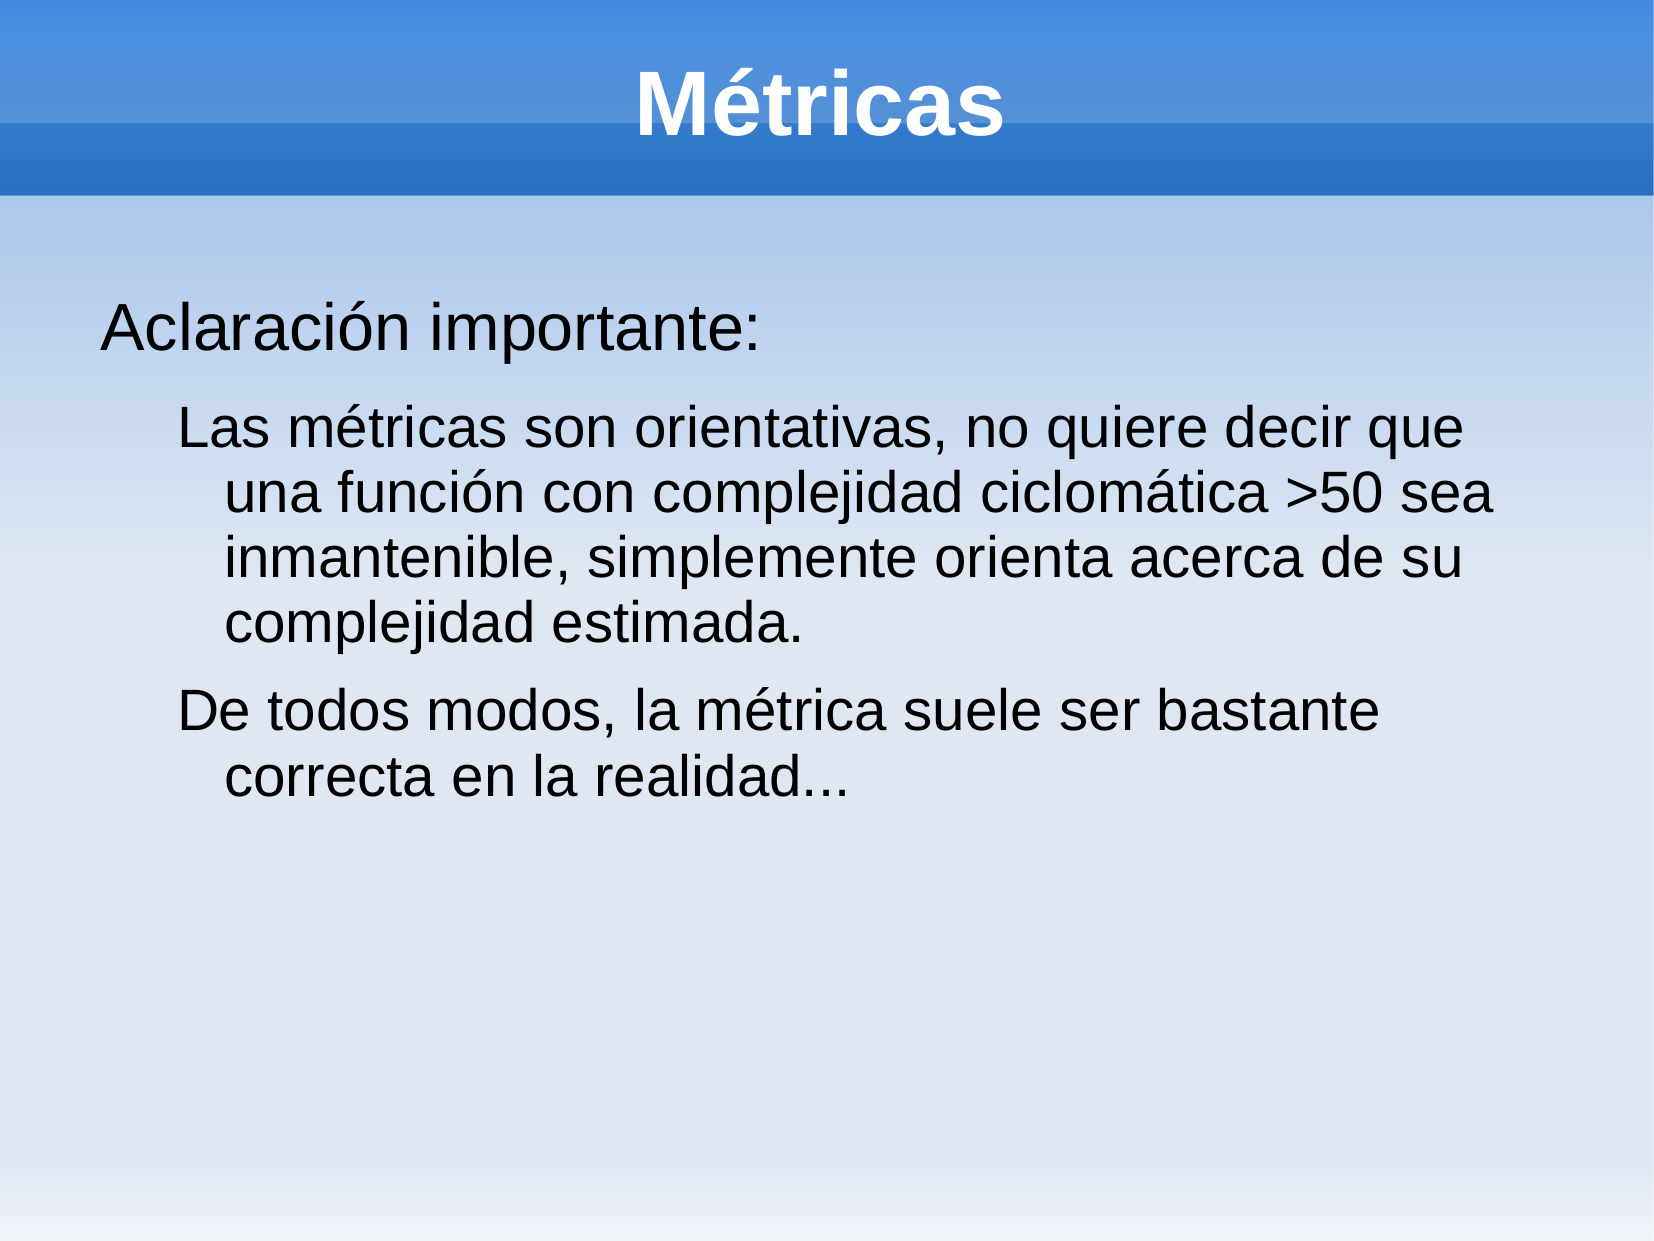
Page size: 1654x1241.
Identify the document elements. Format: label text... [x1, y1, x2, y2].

list Aclaración importante: Las métricas son orientativas, no quiere decir que una función con complejidad ciclomática >50 sea inmantenible, simplemente orienta acerca de su complejidad estimada. De todos modos, la métrica suele ser bastante correcta en la realidad... [82, 290, 1571, 1094]
title Métricas [76, 7, 1565, 200]
picture [0, 0, 1654, 1241]
